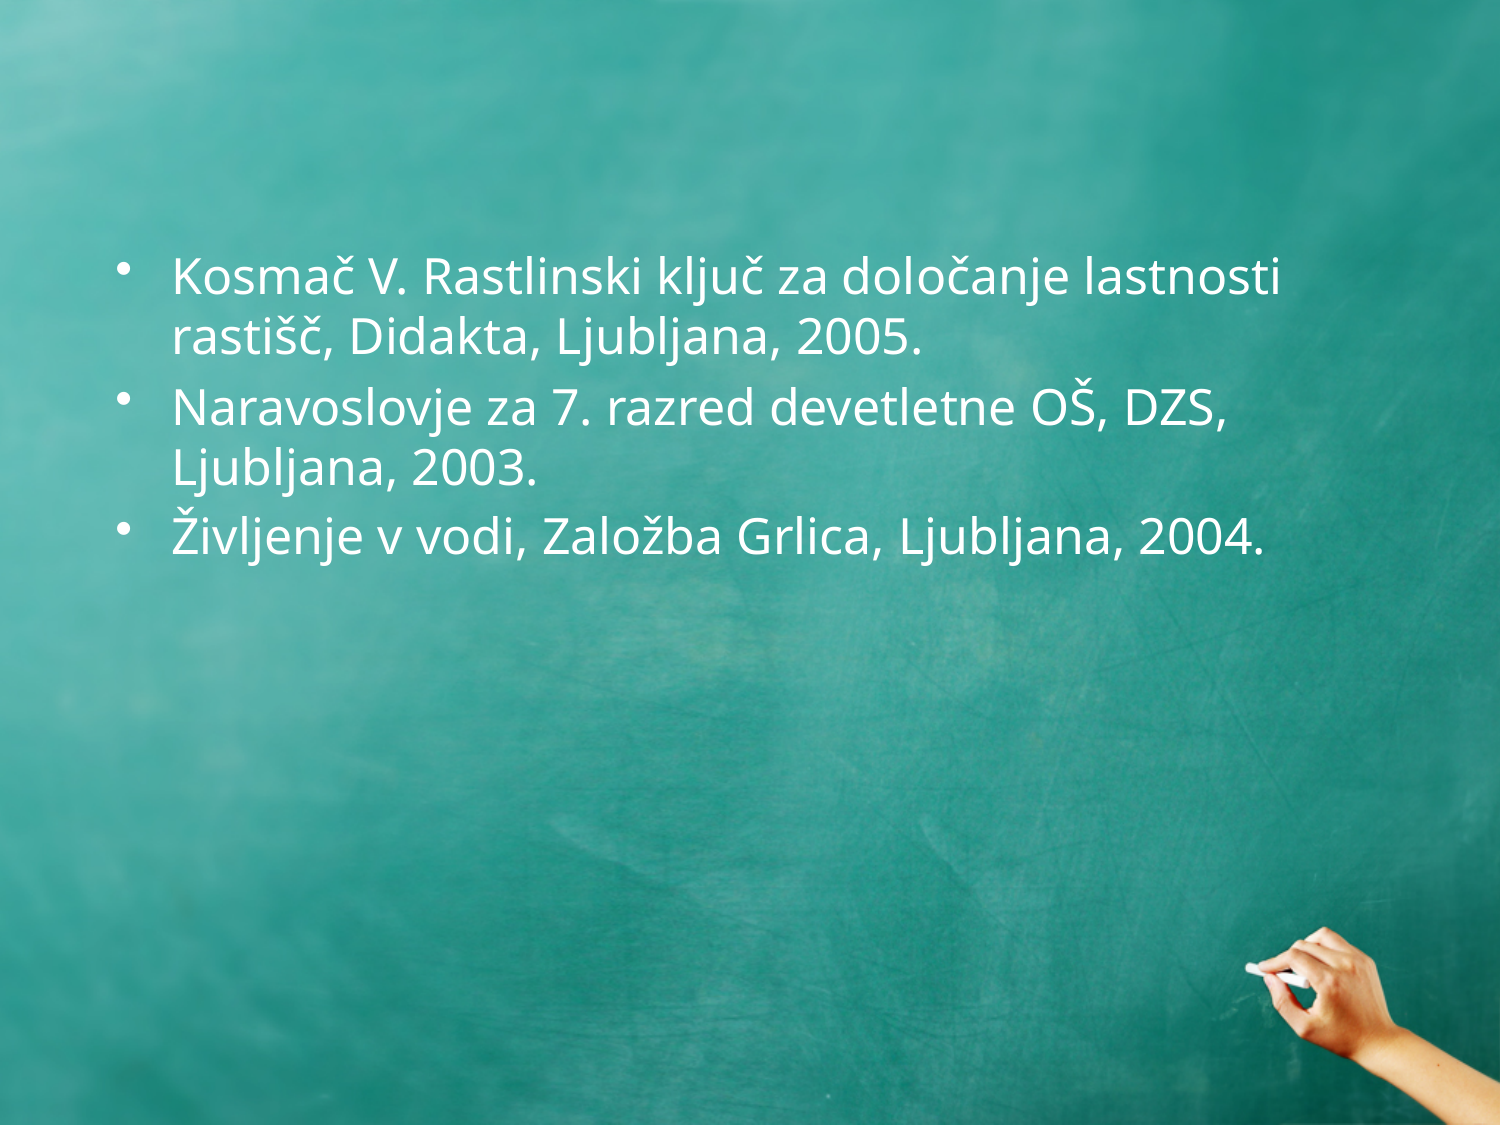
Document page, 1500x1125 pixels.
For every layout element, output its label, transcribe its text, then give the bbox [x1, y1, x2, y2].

list Kosmač V. Rastlinski ključ za določanje lastnosti rastišč, Didakta, Ljubljana, 2005. Naravoslovje za 7. razred devetletne OŠ, DZS, Ljubljana, 2003. Življenje v vodi, Založba Grlica, Ljubljana, 2004. [100, 237, 1400, 938]
picture [0, 0, 1500, 1125]
